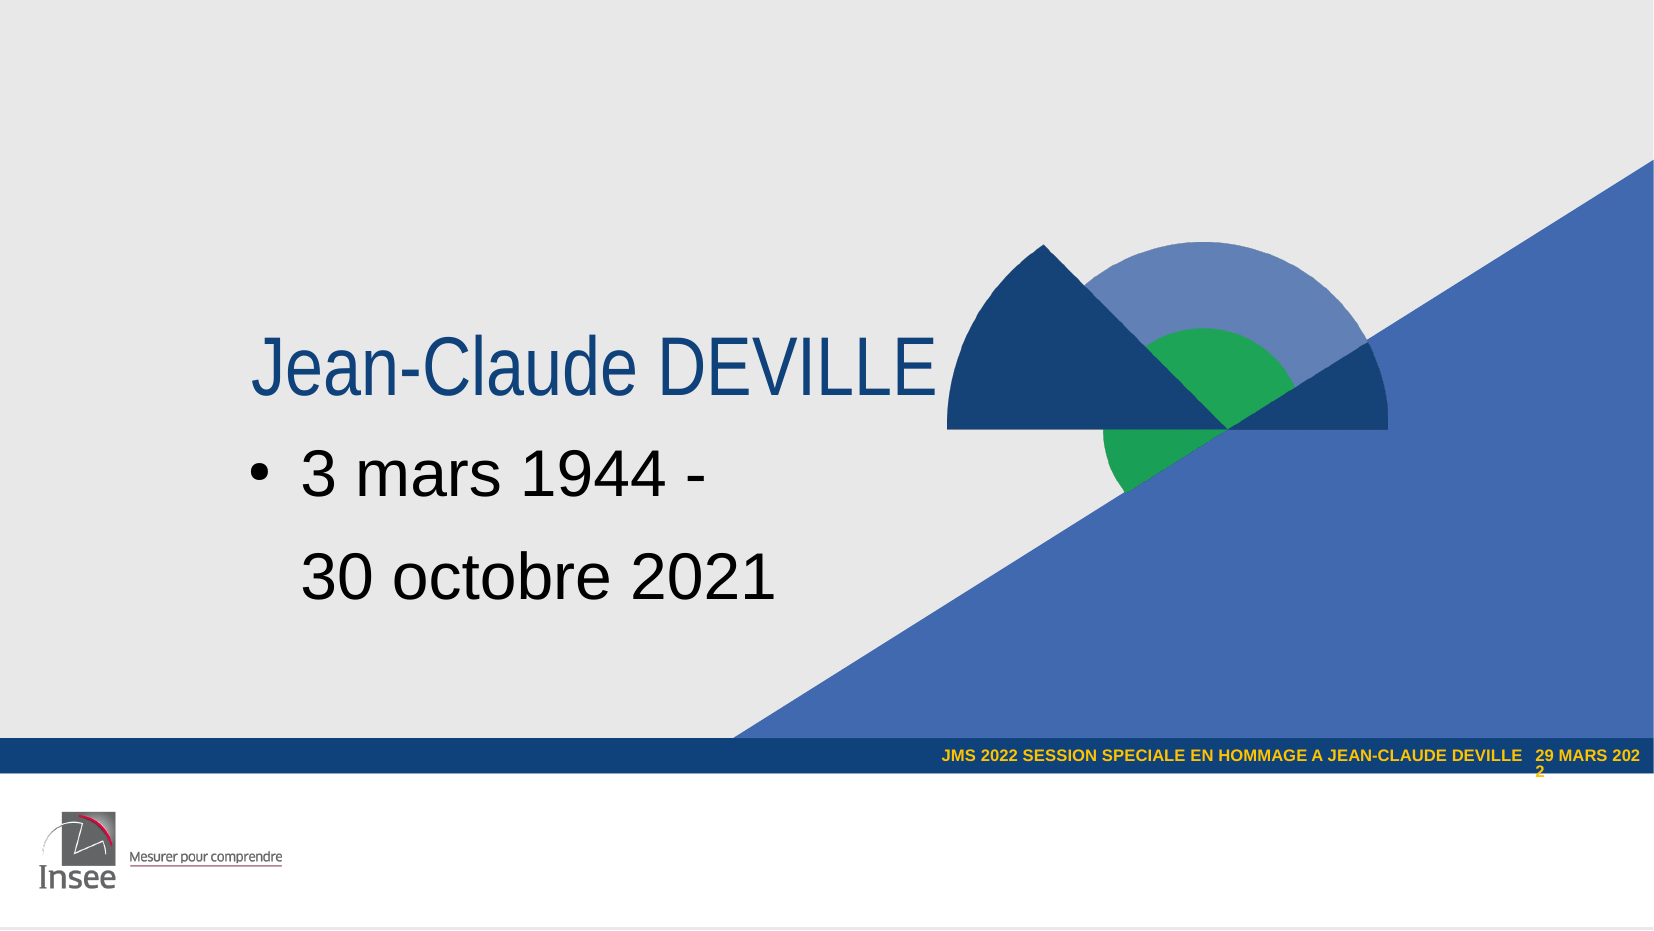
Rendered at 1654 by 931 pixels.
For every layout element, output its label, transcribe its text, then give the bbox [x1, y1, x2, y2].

picture [947, 242, 1388, 493]
list 3 mars 1944 - 30 octobre 2021 [230, 437, 939, 615]
title Jean-Claude DEVILLE [230, 242, 939, 414]
picture [35, 785, 282, 892]
